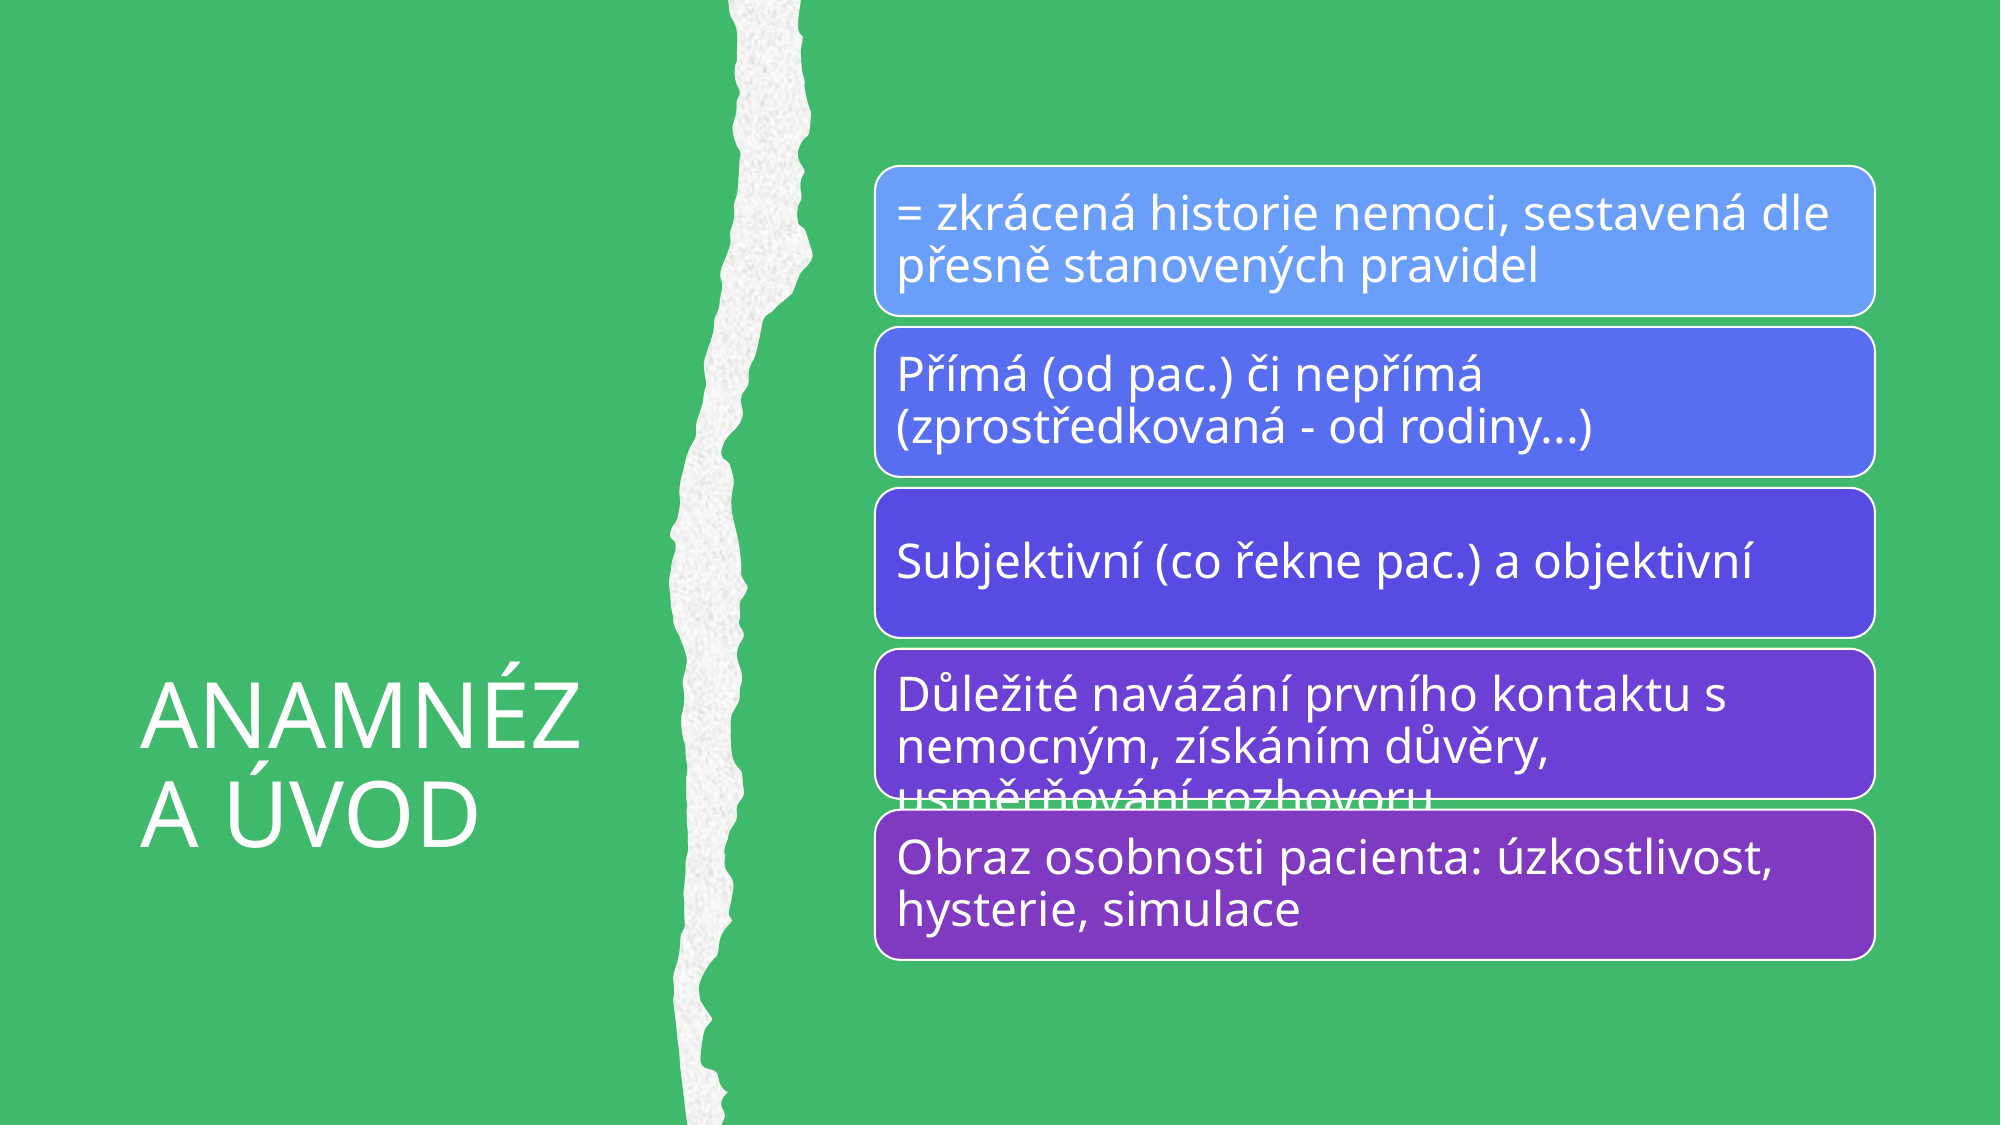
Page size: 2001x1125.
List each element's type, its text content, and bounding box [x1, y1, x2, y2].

text_box Obraz osobnosti pacienta: úzkostlivost, hysterie, simulace [874, 809, 1876, 960]
text_box Subjektivní (co řekne pac.) a objektivní [874, 487, 1876, 638]
text_box Přímá (od pac.) či nepřímá (zprostředkovaná - od rodiny...) [874, 326, 1876, 477]
text_box Důležité navázání prvního kontaktu s nemocným, získáním důvěry, usměrňování rozhovoru [874, 648, 1876, 799]
title ANAMNÉZA ÚVOD [125, 249, 626, 875]
text_box [0, 0, 2000, 1125]
text_box = zkrácená historie nemoci, sestavená dle přesně stanovených pravidel [874, 165, 1876, 317]
